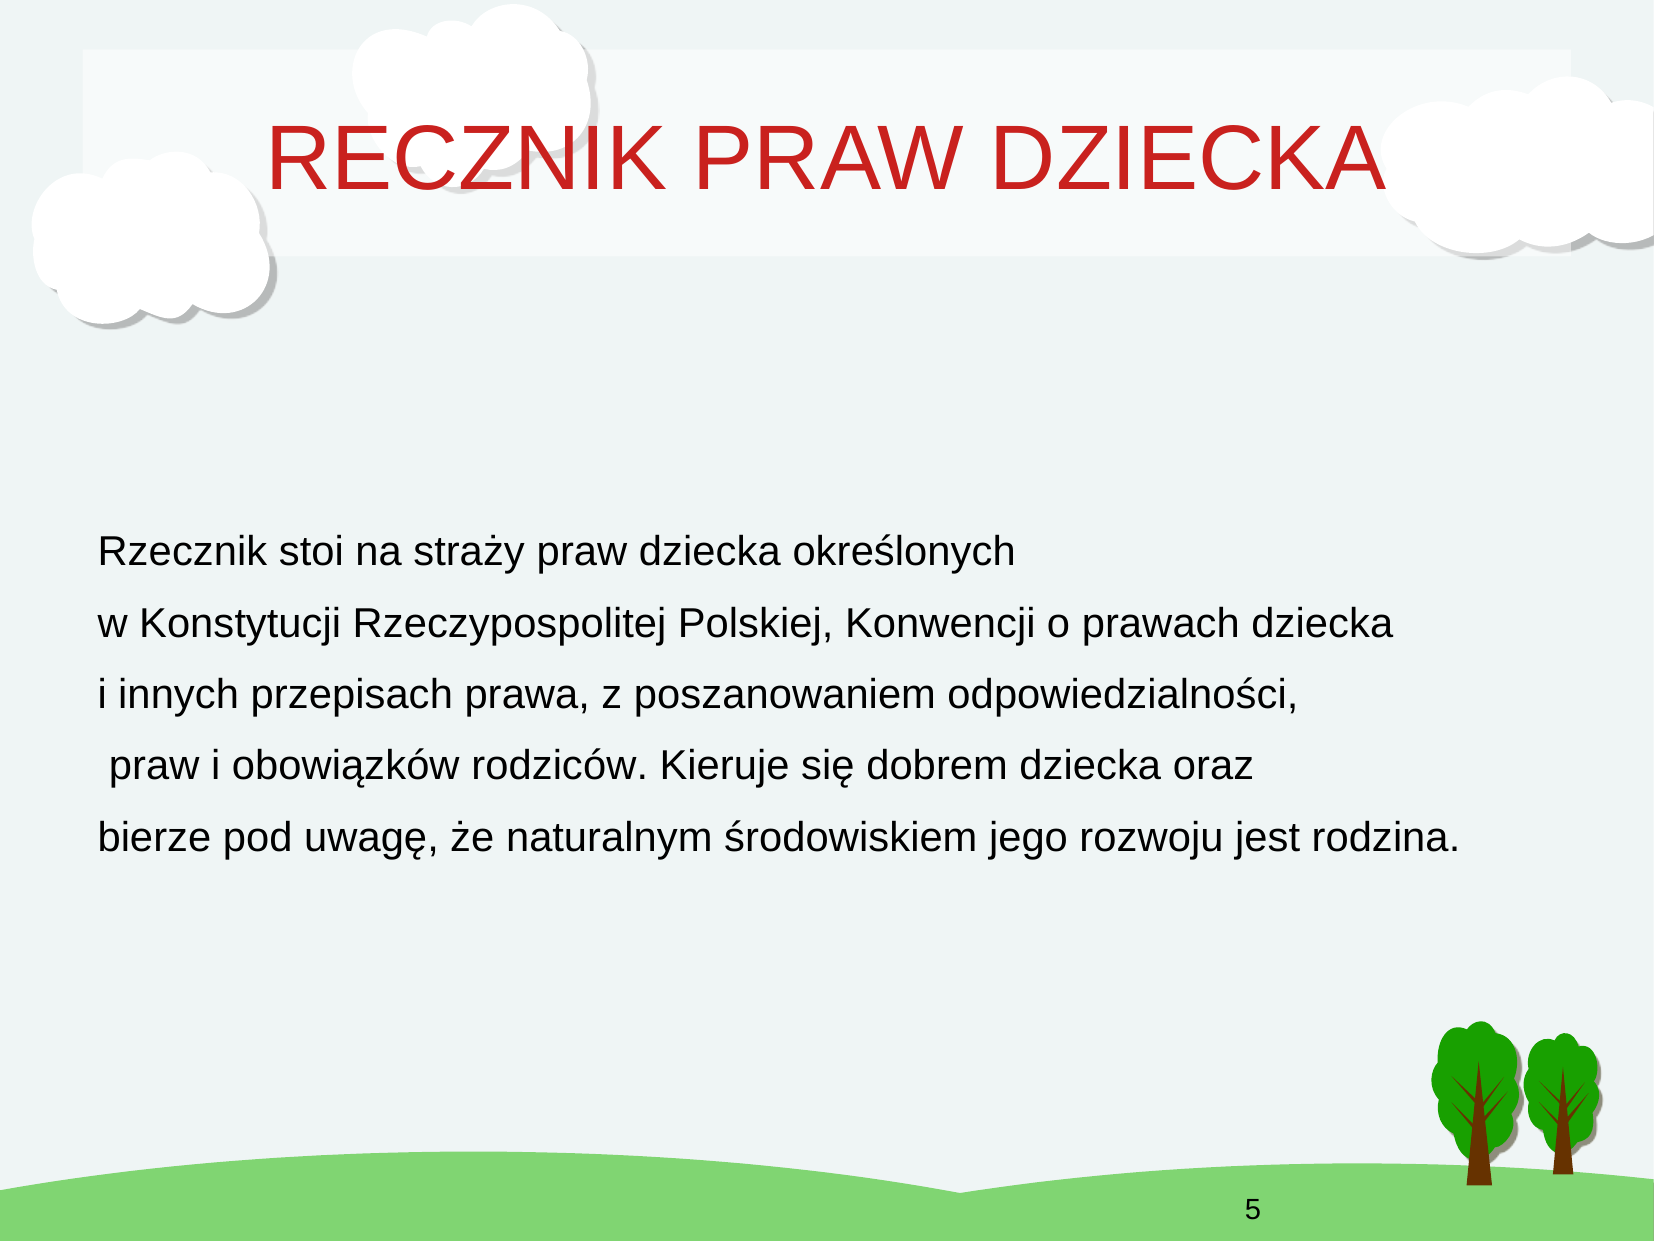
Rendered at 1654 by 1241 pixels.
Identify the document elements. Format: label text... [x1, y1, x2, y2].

title RECZNIK PRAW DZIECKA [82, 49, 1571, 257]
text_box [1244, 1190, 1630, 1241]
text_box Rzecznik stoi na straży praw dziecka określonych w Konstytucji Rzeczypospolitej Polskiej, Konwencji o prawach dziecka i innych przepisach prawa, z poszanowaniem odpowiedzialności, praw i obowiązków rodziców. Kieruje się dobrem dziecka oraz bierze pod uwagę, że naturalnym środowiskiem jego rozwoju jest rodzina. [82, 295, 1565, 1093]
